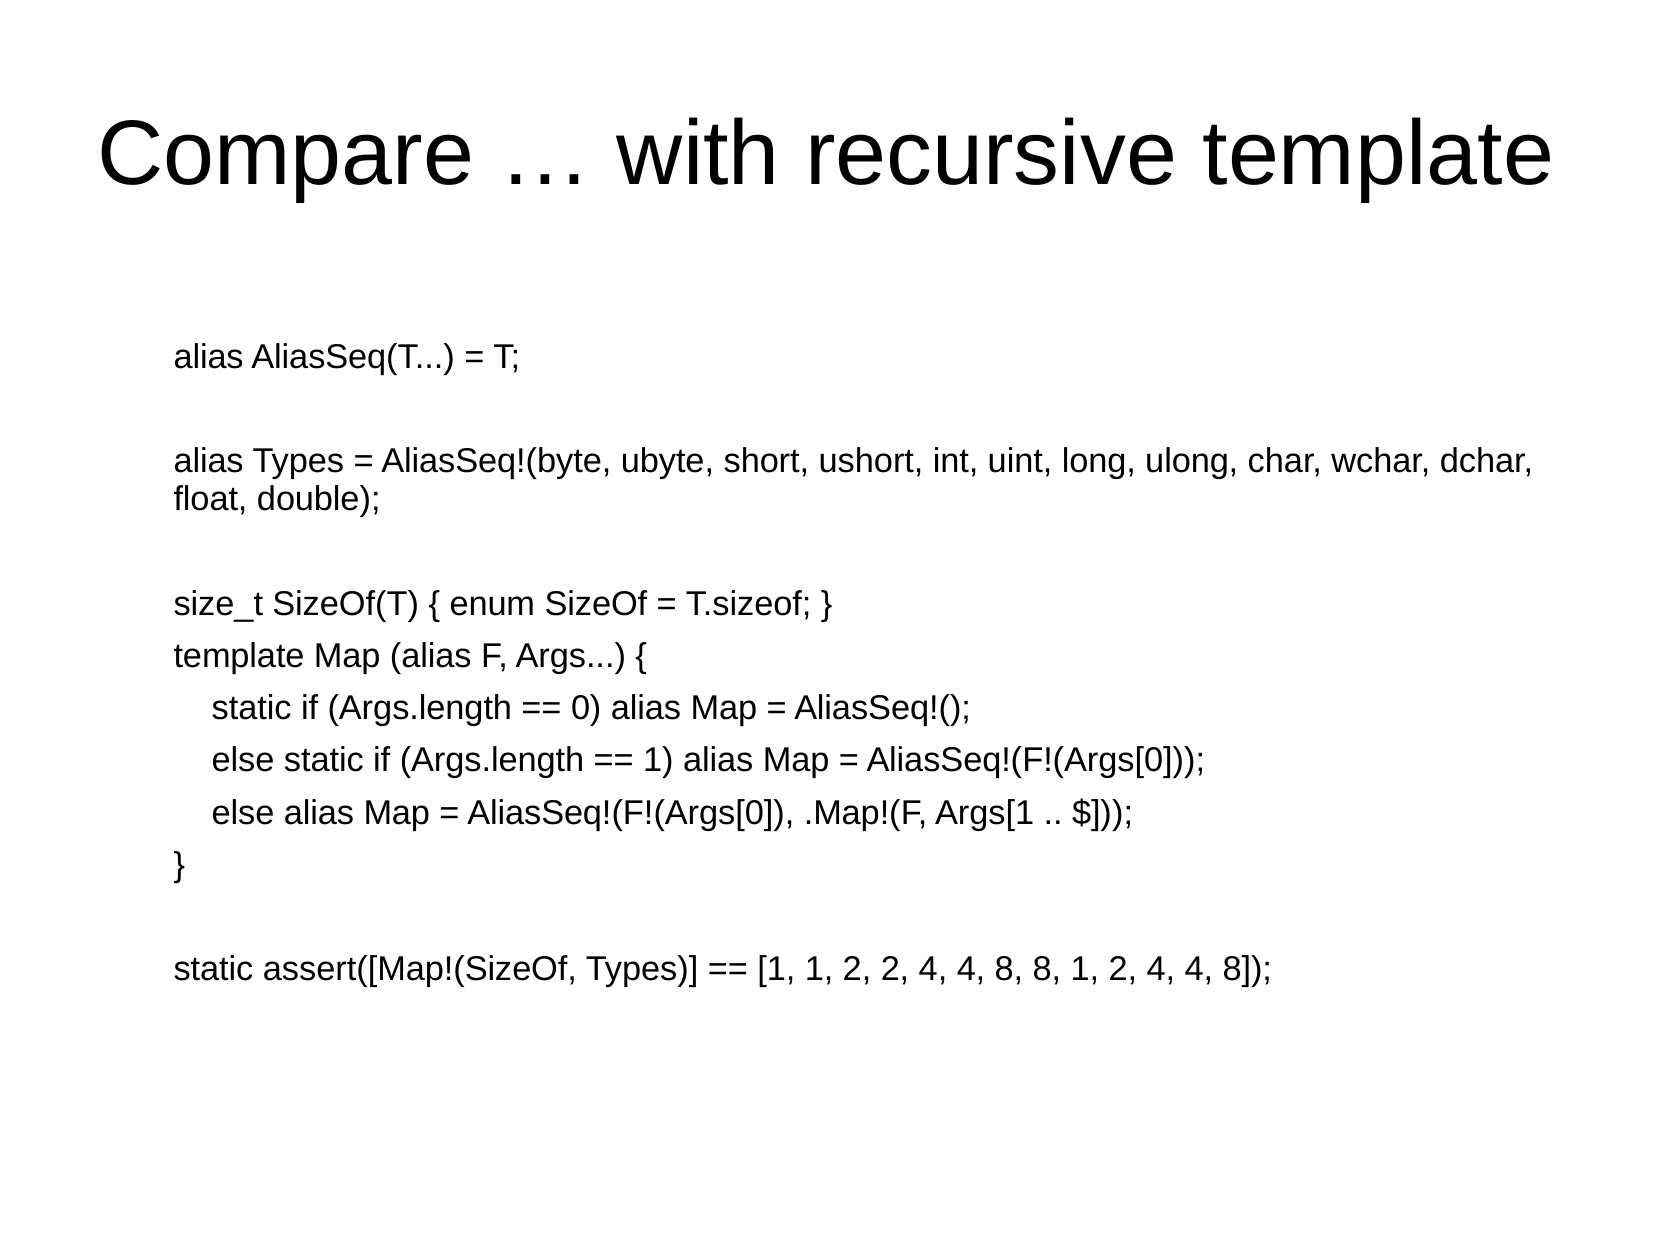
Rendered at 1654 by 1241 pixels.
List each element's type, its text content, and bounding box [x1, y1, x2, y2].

title Compare … with recursive template [82, 49, 1571, 257]
list alias AliasSeq(T...) = T; alias Types = AliasSeq!(byte, ubyte, short, ushort, int, uint, long, ulong, char, wchar, dchar, float, double); size_t SizeOf(T) { enum SizeOf = T.sizeof; } template Map (alias F, Args...) { static if (Args.length == 0) alias Map = AliasSeq!(); else static if (Args.length == 1) alias Map = AliasSeq!(F!(Args[0])); else alias Map = AliasSeq!(F!(Args[0]), .Map!(F, Args[1 .. $])); } static assert([Map!(SizeOf, Types)] == [1, 1, 2, 2, 4, 4, 8, 8, 1, 2, 4, 4, 8]); [90, 285, 1579, 1005]
